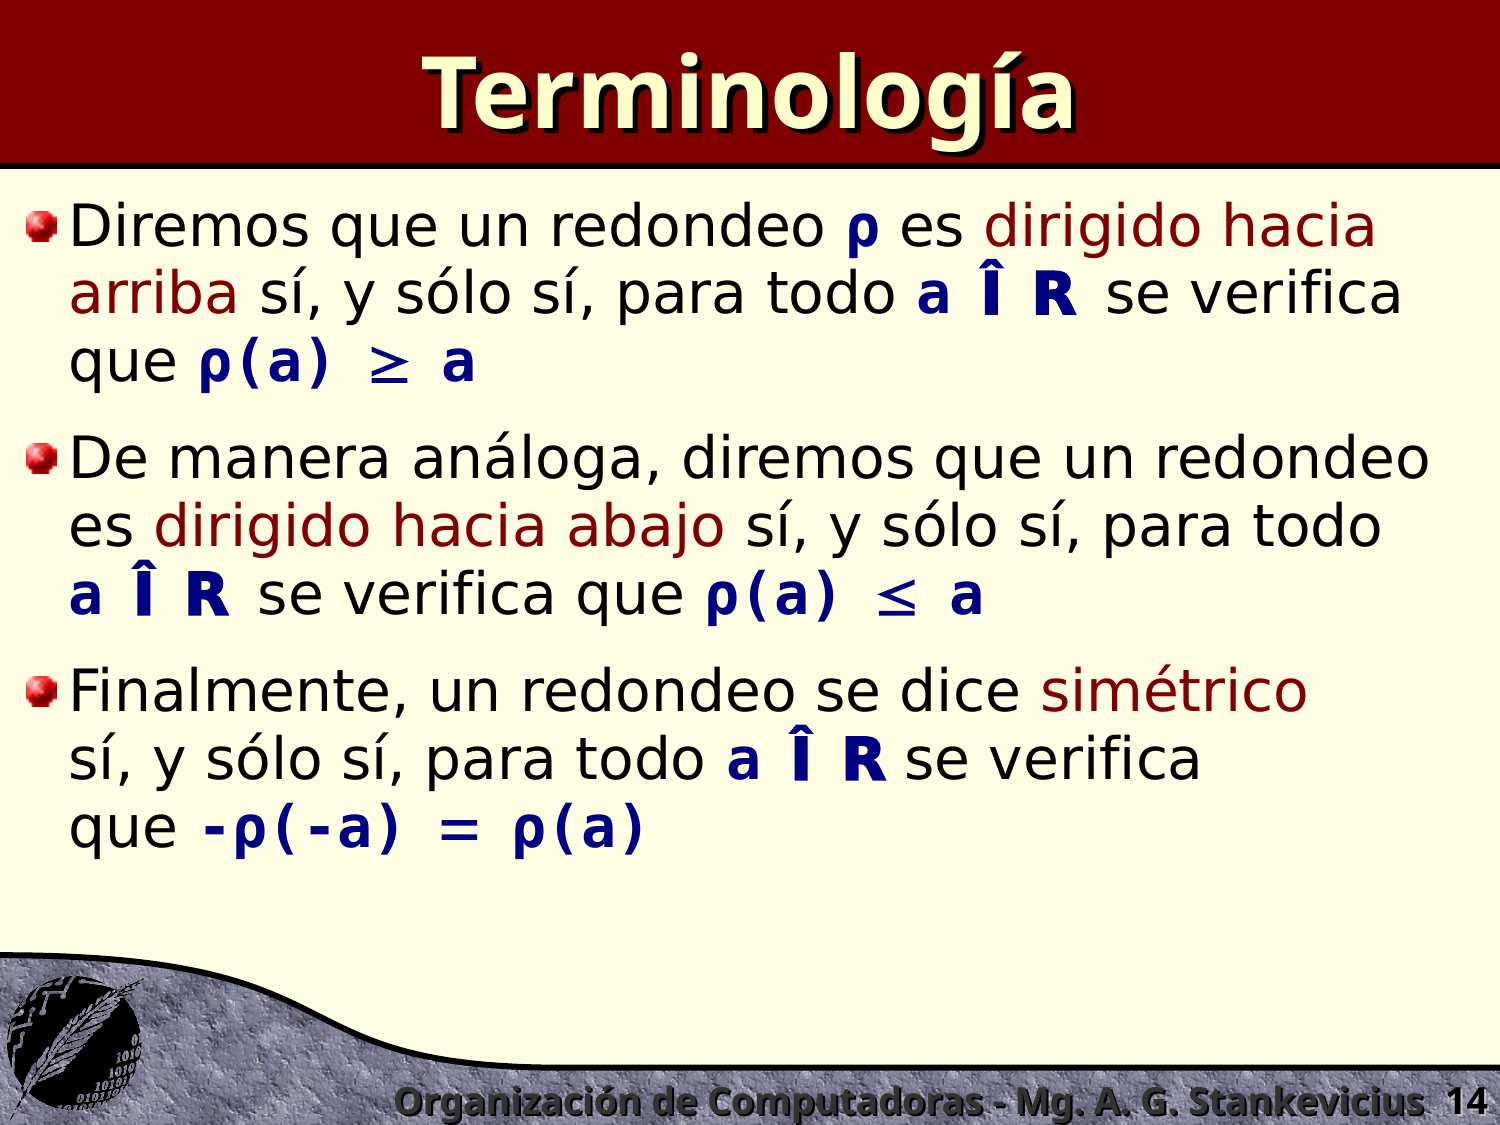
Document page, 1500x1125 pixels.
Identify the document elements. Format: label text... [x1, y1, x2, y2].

picture [0, 959, 1500, 1125]
picture [1058, 1100, 1065, 1110]
picture [802, 1100, 806, 1110]
title Terminología [15, 5, 1485, 160]
picture [448, 1100, 455, 1110]
list Diremos que un redondeo ρ es dirigido hacia arriba sí, y sólo sí, para todo a Î R se verifica que ρ(a) ≥ a De manera análoga, diremos que un redondeo es dirigido hacia abajo sí, y sólo sí, para todo a Î R se verifica que ρ(a) ≤ a Finalmente, un redondeo se dice simétrico sí, y sólo sí, para todo a Î R se verifica que -ρ(-a) = ρ(a) [11, 192, 1486, 935]
